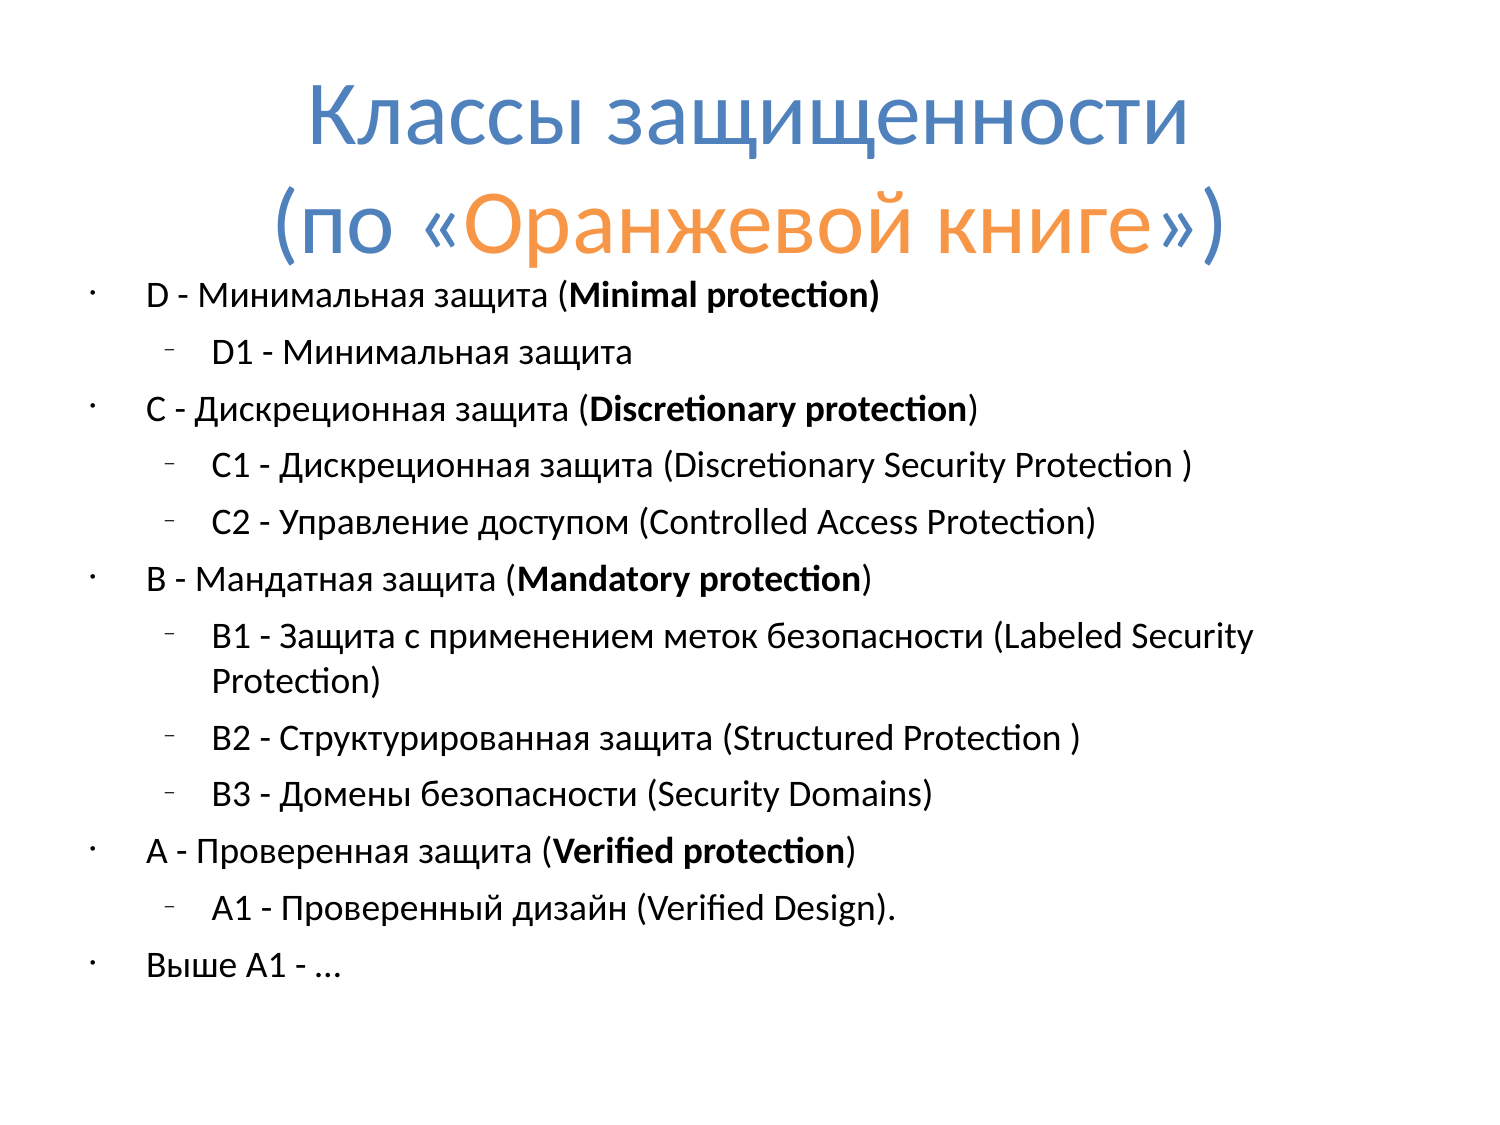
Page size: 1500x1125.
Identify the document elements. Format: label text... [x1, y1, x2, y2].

list D - Минимальная защита (Minimal protection) D1 - Минимальная защита C - Дискреционная защита (Discretionary protection) C1 - Дискреционная защита (Discretionary Security Protection ) C2 - Управление доступом (Controlled Access Protection) B - Мандатная защита (Mandatory protection) B1 - Защита с применением меток безопасности (Labeled Security Protection) B2 - Структурированная защита (Structured Protection ) B3 - Домены безопасности (Security Domains) A - Проверенная защита (Verified protection) A1 - Проверенный дизайн (Verified Design). Выше А1 - … [75, 262, 1425, 1005]
title Классы защищенности (по «Оранжевой книге») [75, 45, 1425, 233]
